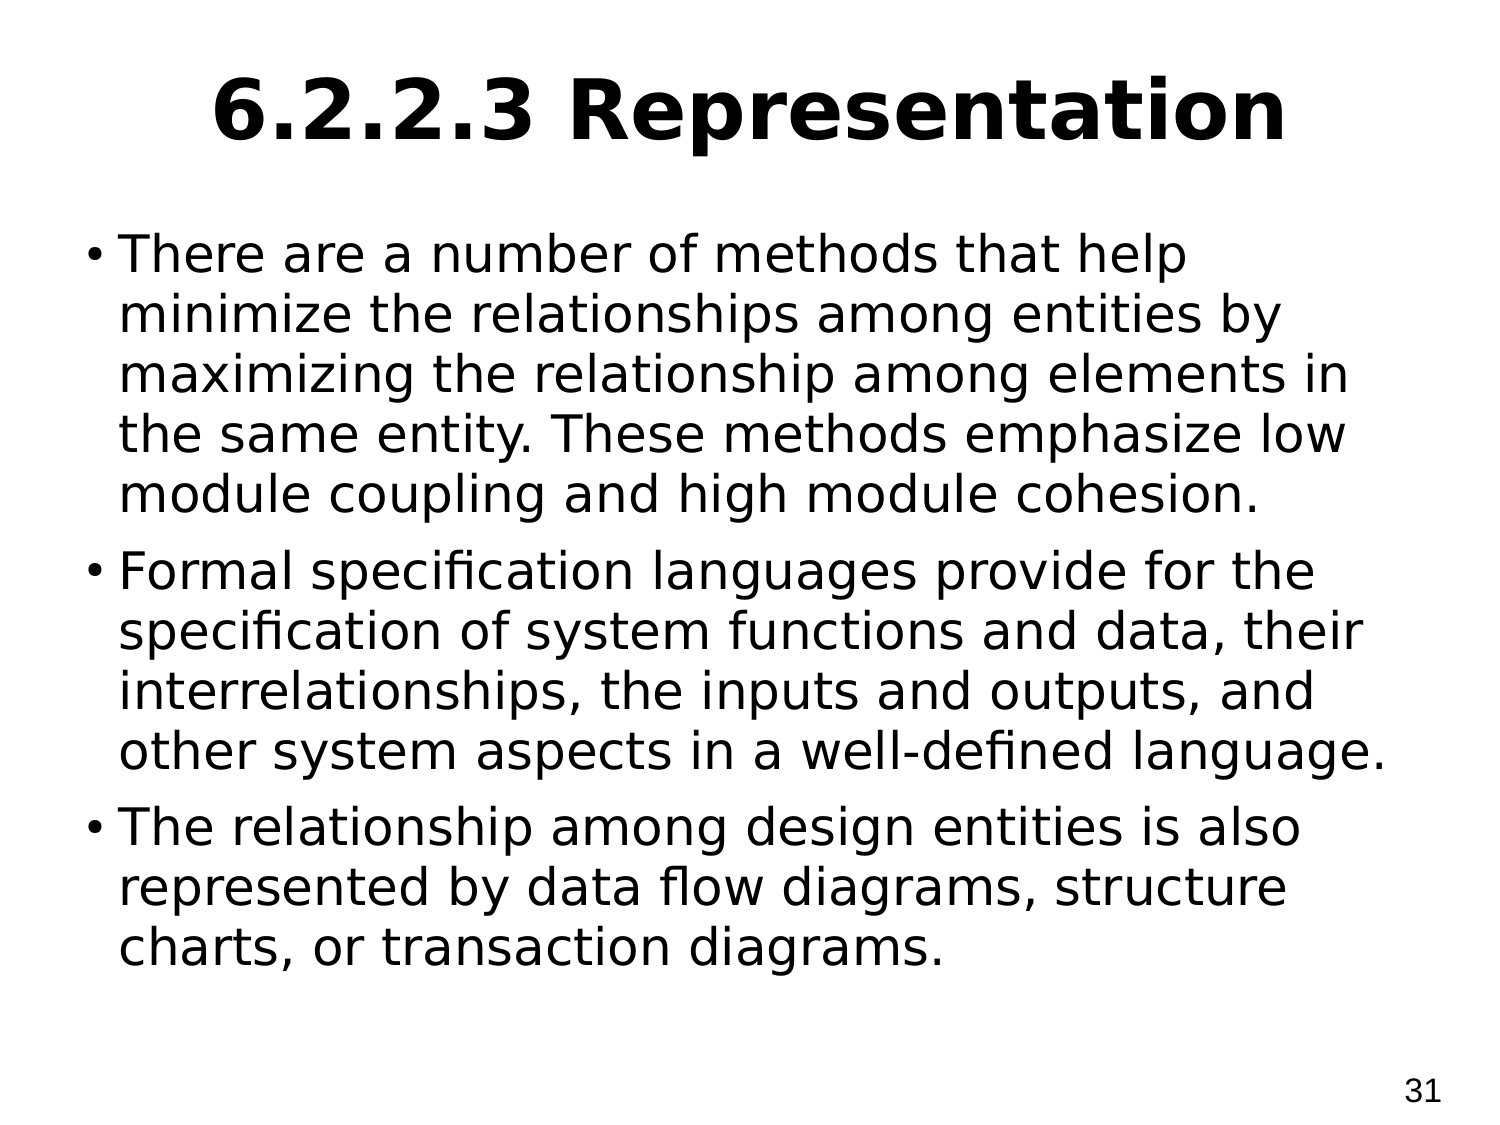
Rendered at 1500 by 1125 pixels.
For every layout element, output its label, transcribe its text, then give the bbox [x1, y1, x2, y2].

title 6.2.2.3 Representation [75, 44, 1425, 177]
list There are a number of methods that help minimize the relationships among entities by maximizing the relationship among elements in the same entity. These methods emphasize low module coupling and high module cohesion. Formal specification languages provide for the specification of system functions and data, their interrelationships, the inputs and outputs, and other system aspects in a well-defined language. The relationship among design entities is also represented by data flow diagrams, structure charts, or transaction diagrams. [75, 224, 1395, 1075]
